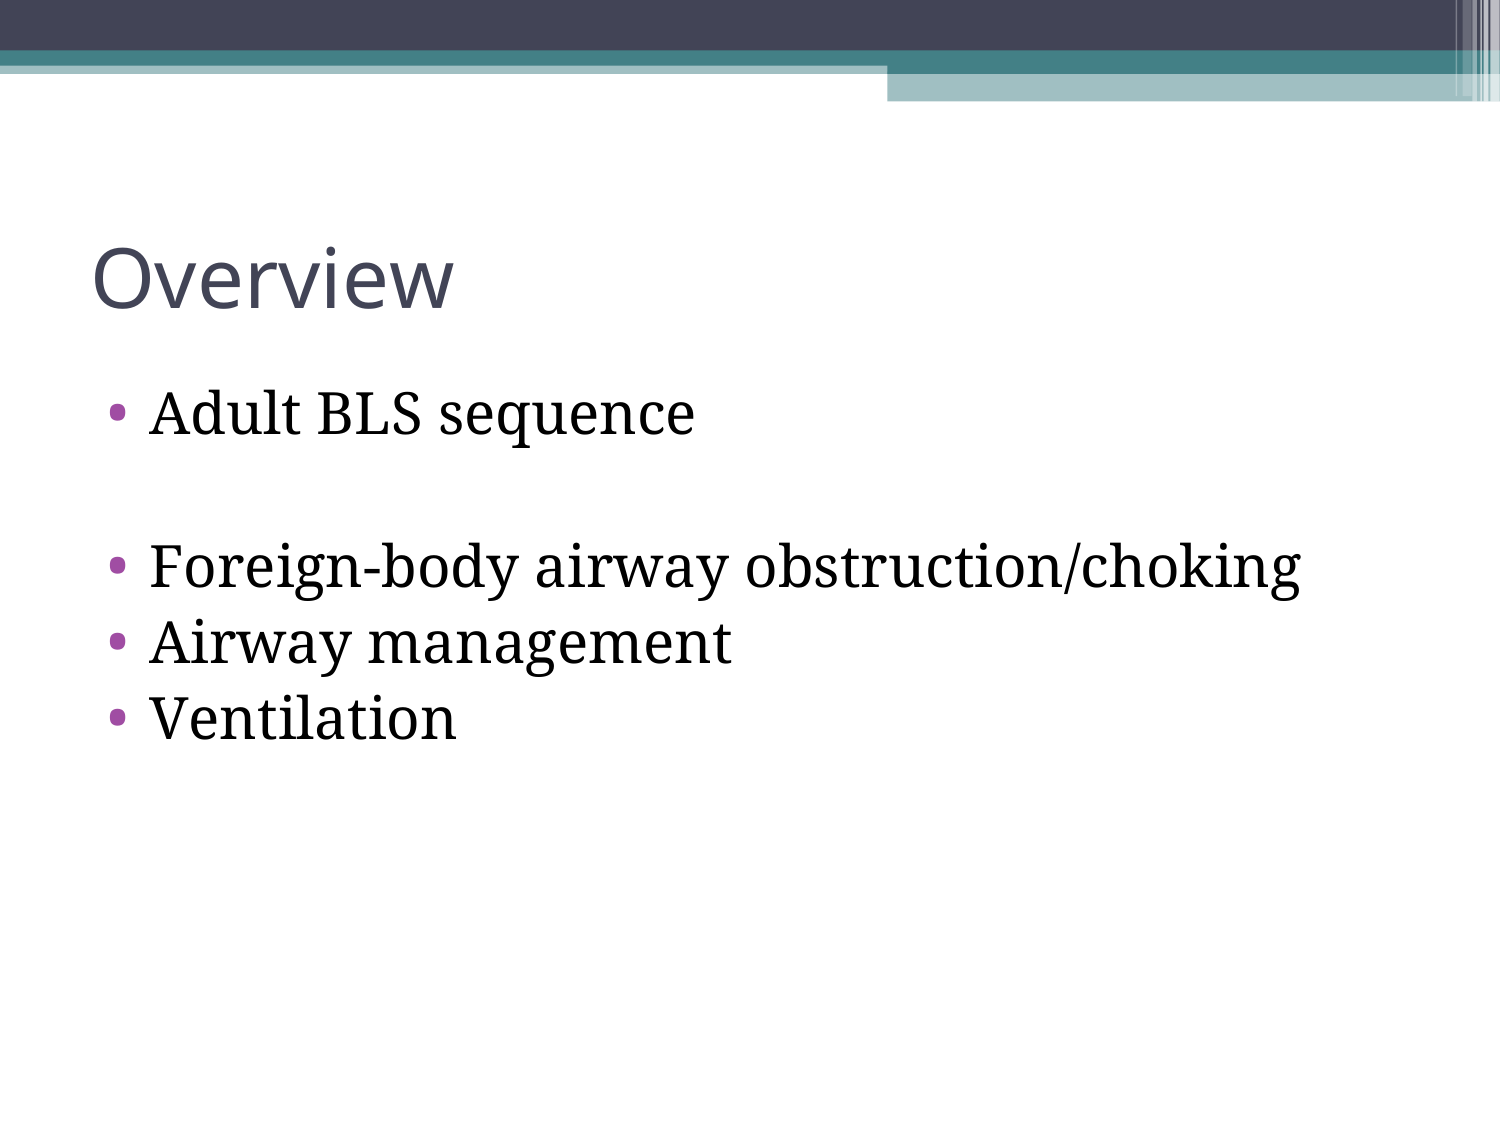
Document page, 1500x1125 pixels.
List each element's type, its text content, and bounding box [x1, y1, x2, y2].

text_box Adult BLS sequence Foreign-body airway obstruction/choking Airway management Ventilation [75, 368, 1426, 835]
text_box Overview [75, 187, 1426, 363]
